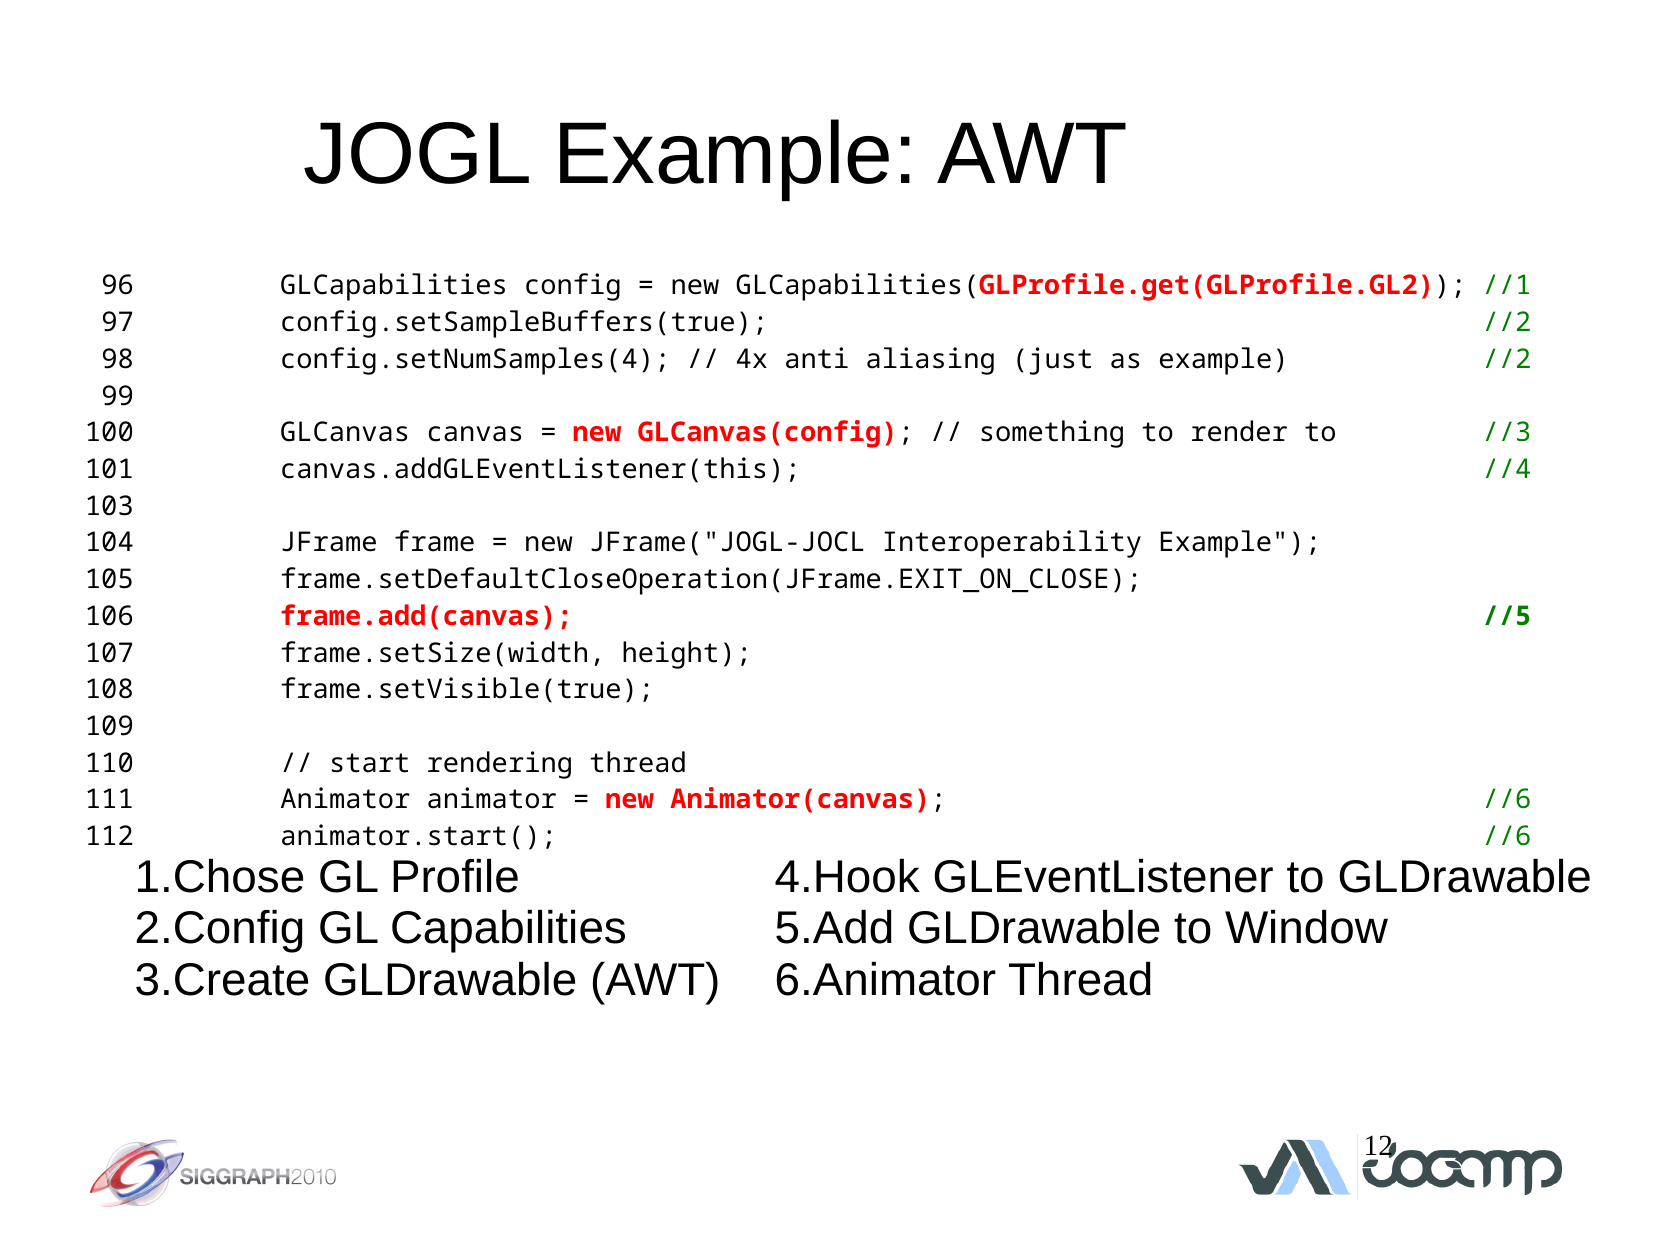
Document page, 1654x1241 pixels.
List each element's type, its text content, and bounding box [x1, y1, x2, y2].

picture [1237, 1134, 1562, 1200]
text_box Hook GLEventListener to GLDrawable Add GLDrawable to Window Animator Thread [759, 843, 1608, 1013]
title JOGL Example: AWT [82, 56, 1351, 250]
text_box Chose GL Profile Config GL Capabilities Create GLDrawable (AWT) [119, 843, 807, 1017]
text_box 96 GLCapabilities config = new GLCapabilities(GLProfile.get(GLProfile.GL2)); //1 97 config.setSampleBuffers(true); //2 98 config.setNumSamples(4); // 4x anti aliasing (just as example) //2 99 100 GLCanvas canvas = new GLCanvas(config); // something to render to //3 101 canvas.addGLEventListener(this); //4 103 104 JFrame frame = new JFrame("JOGL-JOCL Interoperability Example"); 105 frame.setDefaultCloseOperation(JFrame.EXIT_ON_CLOSE); 106 frame.add(canvas); //5 107 frame.setSize(width, height); 108 frame.setVisible(true); 109 110 // start rendering thread 111 Animator animator = new Animator(canvas); //6 112 animator.start(); //6 [70, 258, 1576, 774]
picture [82, 1130, 346, 1217]
